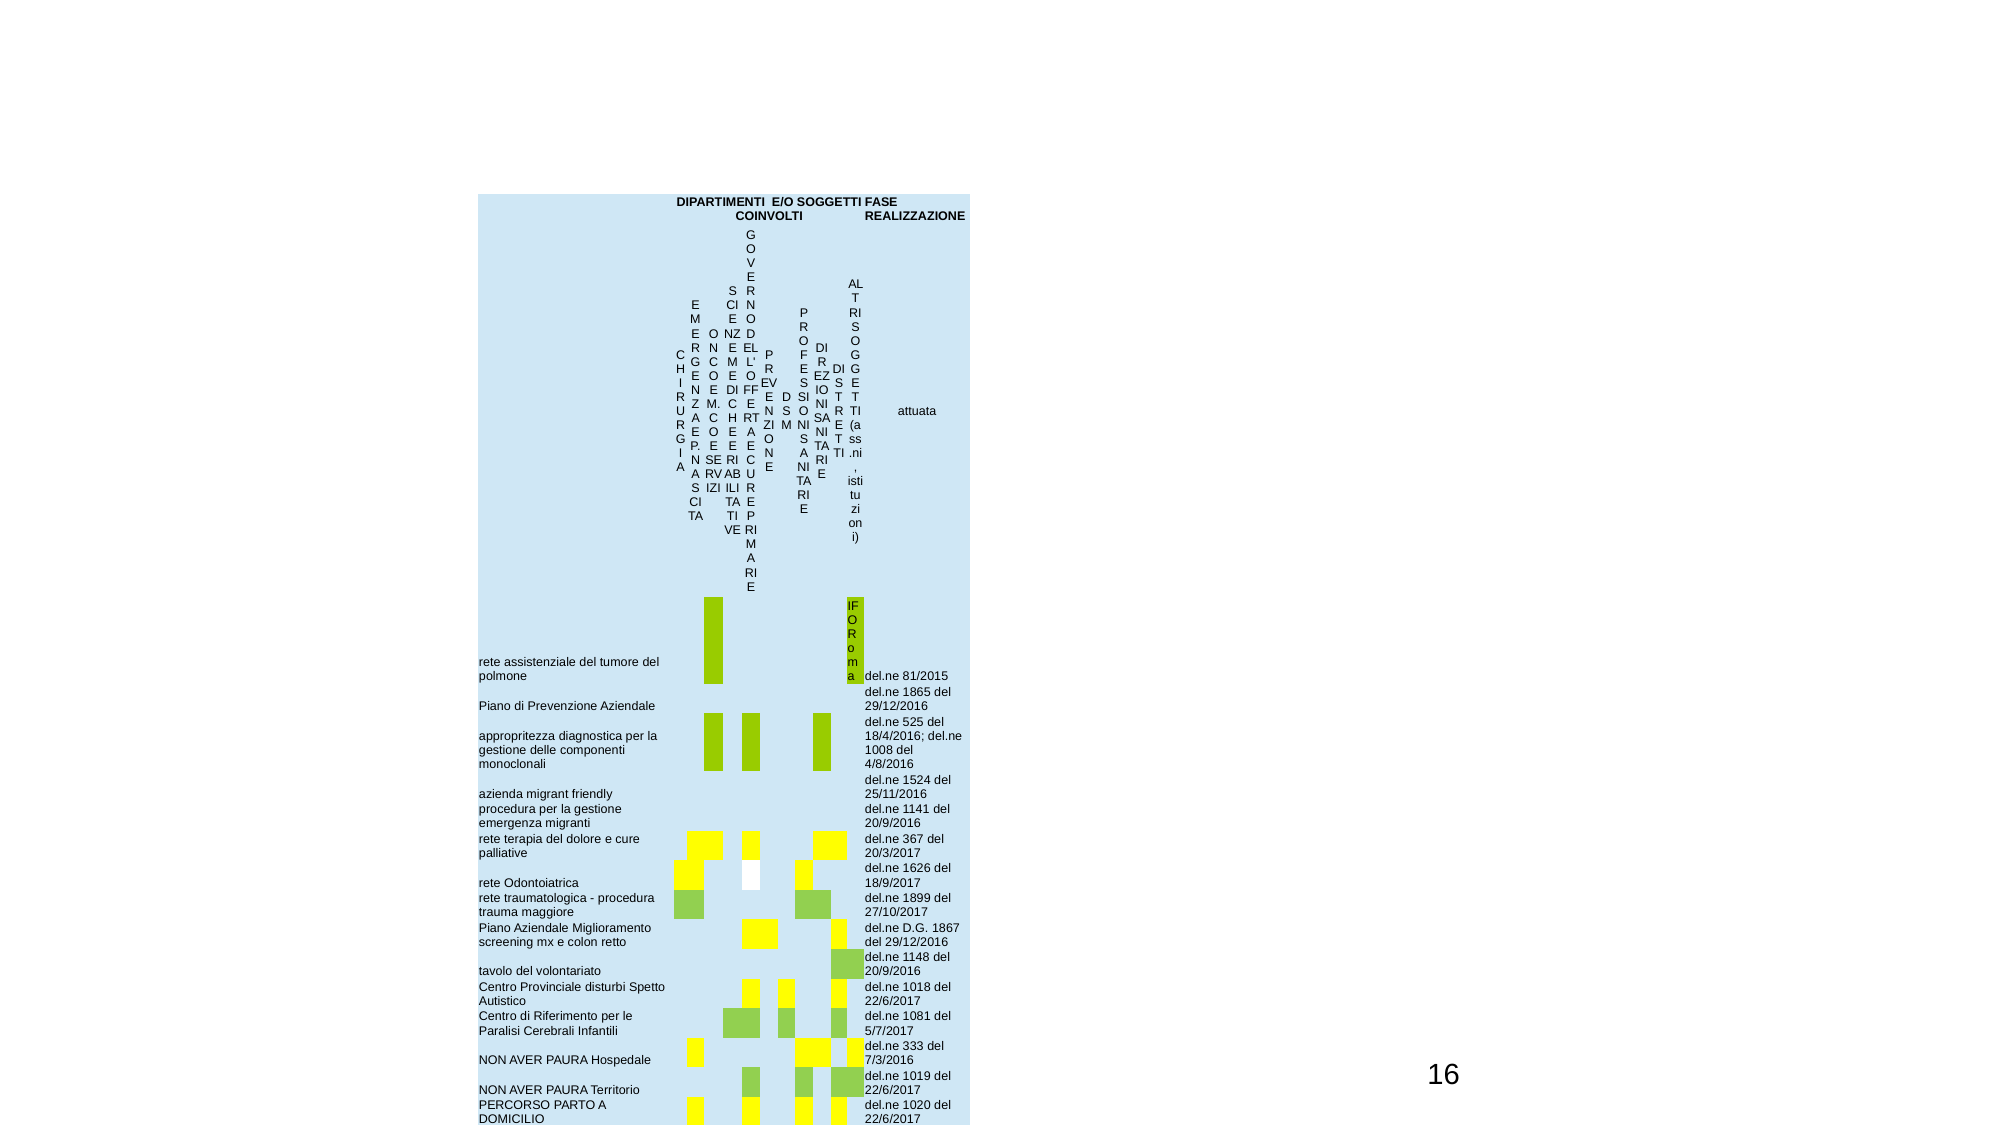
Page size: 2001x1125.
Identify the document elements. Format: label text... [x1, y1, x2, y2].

table_cell del.ne 525 del 18/4/2016; del.ne 1008 del 4/8/2016 [864, 713, 970, 771]
table_cell Piano Aziendale Miglioramento screening mx e colon retto [478, 919, 674, 949]
table_cell [478, 224, 674, 597]
table_cell [674, 801, 687, 831]
table_cell [831, 1008, 847, 1038]
table_cell [831, 597, 847, 684]
table_cell EMERGENZA E P.NASCITA [687, 224, 704, 597]
table_cell [687, 860, 704, 890]
table_cell [723, 890, 742, 919]
table_cell [847, 684, 864, 713]
table_cell [742, 831, 760, 860]
table_cell [704, 597, 723, 684]
table_cell [760, 684, 778, 713]
table_cell [831, 919, 847, 949]
table_cell [674, 979, 687, 1008]
table_cell [687, 949, 704, 979]
table_cell [760, 831, 778, 860]
table_cell del.ne 81/2015 [864, 597, 970, 684]
table_cell [723, 979, 742, 1008]
table_cell [760, 771, 778, 801]
table_cell [723, 831, 742, 860]
table_cell [687, 919, 704, 949]
table_cell del.ne 1081 del 5/7/2017 [864, 1008, 970, 1038]
table_cell [831, 801, 847, 831]
table_cell [778, 919, 795, 949]
table_cell [847, 831, 864, 860]
table_cell [795, 597, 813, 684]
table_cell [831, 1038, 847, 1067]
table_cell [813, 1008, 831, 1038]
table_cell rete terapia del dolore e cure palliative [478, 831, 674, 860]
table_cell [813, 771, 831, 801]
table_cell [723, 949, 742, 979]
table_cell NON AVER PAURA Territorio [478, 1067, 674, 1097]
table_cell [847, 771, 864, 801]
table_cell [795, 684, 813, 713]
table_cell [723, 1038, 742, 1067]
table_cell [742, 771, 760, 801]
table_cell [831, 831, 847, 860]
table_cell [704, 684, 723, 713]
table_cell PREVENZIONE [760, 224, 778, 597]
table_cell [723, 919, 742, 949]
table_cell IFO Roma [847, 597, 864, 684]
table_cell [813, 919, 831, 949]
table_cell SCIENZE MEDICHE E RIABILITATIVE [723, 224, 742, 597]
table_cell [704, 890, 723, 919]
table_cell del.ne 1020 del 22/6/2017 [864, 1097, 970, 1125]
table_cell [795, 1097, 813, 1125]
table_cell GOVERNO DELL'OFFERTA E CURE PRIMARIE [742, 224, 760, 597]
table_cell [847, 801, 864, 831]
table_cell [687, 771, 704, 801]
table_cell [813, 1067, 831, 1097]
table_cell [778, 860, 795, 890]
table_cell [795, 979, 813, 1008]
table_cell [778, 801, 795, 831]
table_cell CHIRURGIA [674, 224, 687, 597]
table_cell [760, 713, 778, 771]
table_cell [813, 597, 831, 684]
table_cell rete assistenziale del tumore del polmone [478, 597, 674, 684]
table_cell [831, 860, 847, 890]
table_cell [742, 1097, 760, 1125]
table_cell [831, 713, 847, 771]
table_cell [760, 597, 778, 684]
table_cell azienda migrant friendly [478, 771, 674, 801]
table_cell [704, 801, 723, 831]
table_cell [847, 890, 864, 919]
table_cell ONCOEM.CO E SERVIZI [704, 224, 723, 597]
table_cell [760, 1008, 778, 1038]
table_cell [813, 979, 831, 1008]
table_cell [674, 1008, 687, 1038]
table_cell [704, 949, 723, 979]
table_cell [847, 860, 864, 890]
table_cell [831, 1097, 847, 1125]
table_cell [674, 890, 687, 919]
table_cell [723, 713, 742, 771]
table_cell del.ne 1626 del 18/9/2017 [864, 860, 970, 890]
table_cell [687, 684, 704, 713]
table_cell [760, 949, 778, 979]
table_cell [674, 860, 687, 890]
table_cell [687, 1097, 704, 1125]
table_cell [847, 1008, 864, 1038]
table_cell del.ne 1018 del 22/6/2017 [864, 979, 970, 1008]
table_cell [831, 771, 847, 801]
table_cell [704, 979, 723, 1008]
table_cell [795, 1008, 813, 1038]
table_cell [704, 771, 723, 801]
table_cell [847, 713, 864, 771]
table_cell [723, 1097, 742, 1125]
table_cell [813, 890, 831, 919]
table_cell [795, 1067, 813, 1097]
table_cell [674, 1067, 687, 1097]
table_header DIPARTIMENTI E/O SOGGETTI COINVOLTI [674, 194, 864, 224]
table_cell [704, 1097, 723, 1125]
table_cell [813, 949, 831, 979]
table_cell [778, 1038, 795, 1067]
table_cell rete Odontoiatrica [478, 860, 674, 890]
table_cell [723, 1067, 742, 1097]
table_cell [674, 949, 687, 979]
table_cell [847, 1038, 864, 1067]
table_cell [760, 1067, 778, 1097]
slide_number <numero> [1412, 1042, 1863, 1103]
table_cell [813, 801, 831, 831]
table_cell [687, 1038, 704, 1067]
table_cell [760, 801, 778, 831]
table_cell [723, 684, 742, 713]
table_cell [778, 831, 795, 860]
table_cell Centro di Riferimento per le Paralisi Cerebrali Infantili [478, 1008, 674, 1038]
table_cell del.ne 1141 del 20/9/2016 [864, 801, 970, 831]
table_cell [704, 1067, 723, 1097]
table_cell [795, 890, 813, 919]
table_cell tavolo del volontariato [478, 949, 674, 979]
table_cell [795, 771, 813, 801]
table_cell [847, 1097, 864, 1125]
table_cell [723, 597, 742, 684]
table_cell [778, 1067, 795, 1097]
table_cell [674, 771, 687, 801]
table_cell [742, 919, 760, 949]
table_header FASE REALIZZAZIONE [864, 194, 970, 224]
table_cell [674, 713, 687, 771]
table_cell [687, 801, 704, 831]
table_cell [813, 1097, 831, 1125]
table_cell [795, 919, 813, 949]
table_header [478, 194, 674, 224]
table_cell [847, 919, 864, 949]
table_cell [742, 1067, 760, 1097]
table_cell DIREZIONI SANITARIE [813, 224, 831, 597]
table_cell PERCORSO PARTO A DOMICILIO [478, 1097, 674, 1125]
table_cell [831, 1067, 847, 1097]
table_cell [687, 890, 704, 919]
table_cell [674, 1097, 687, 1125]
table_cell [778, 713, 795, 771]
table_cell [674, 684, 687, 713]
table_cell rete traumatologica - procedura trauma maggiore [478, 890, 674, 919]
table_cell [760, 890, 778, 919]
table_cell [795, 949, 813, 979]
table_cell [704, 1038, 723, 1067]
table_cell [687, 1008, 704, 1038]
table_cell [687, 713, 704, 771]
table_cell [674, 831, 687, 860]
table_cell [742, 1038, 760, 1067]
table_cell [760, 860, 778, 890]
table_cell [704, 919, 723, 949]
table_cell del.ne 1899 del 27/10/2017 [864, 890, 970, 919]
table_cell [847, 949, 864, 979]
table_cell [831, 890, 847, 919]
table_cell [813, 860, 831, 890]
table_cell [704, 1008, 723, 1038]
table_cell [795, 713, 813, 771]
table_cell del.ne 367 del 20/3/2017 [864, 831, 970, 860]
table_cell [742, 684, 760, 713]
table_cell [813, 1038, 831, 1067]
table_cell [704, 713, 723, 771]
table_cell [723, 771, 742, 801]
table_cell [760, 979, 778, 1008]
table_cell DSM [778, 224, 795, 597]
table_cell del.ne 1148 del 20/9/2016 [864, 949, 970, 979]
table_cell [760, 919, 778, 949]
table_cell [760, 1038, 778, 1067]
table_cell [778, 771, 795, 801]
table_cell [742, 949, 760, 979]
table_cell [795, 860, 813, 890]
table_cell [687, 831, 704, 860]
table_cell [778, 597, 795, 684]
table_cell del.ne 1019 del 22/6/2017 [864, 1067, 970, 1097]
table_cell [778, 890, 795, 919]
table_cell [831, 684, 847, 713]
table_cell DISTRETTI [831, 224, 847, 597]
table_cell appropritezza diagnostica per la gestione delle componenti monoclonali [478, 713, 674, 771]
table_cell [674, 1038, 687, 1067]
table_cell del.ne 1524 del 25/11/2016 [864, 771, 970, 801]
table_cell [687, 1067, 704, 1097]
table_cell [847, 1067, 864, 1097]
table_cell Centro Provinciale disturbi Spetto Autistico [478, 979, 674, 1008]
table_cell [742, 713, 760, 771]
table_cell procedura per la gestione emergenza migranti [478, 801, 674, 831]
table_cell [742, 979, 760, 1008]
table_cell [704, 860, 723, 890]
table_cell del.ne 1865 del 29/12/2016 [864, 684, 970, 713]
table_cell ALTRI SOGGETTI (ass.ni, istituzioni) [847, 224, 864, 597]
table_cell [813, 684, 831, 713]
table_cell [778, 684, 795, 713]
table_cell [813, 831, 831, 860]
table_cell [831, 979, 847, 1008]
table_cell [687, 979, 704, 1008]
table_cell [760, 1097, 778, 1125]
table_cell [831, 949, 847, 979]
table_cell [742, 801, 760, 831]
table_cell [742, 890, 760, 919]
table_cell [704, 831, 723, 860]
table_cell [778, 949, 795, 979]
table_cell Piano di Prevenzione Aziendale [478, 684, 674, 713]
table_cell [687, 597, 704, 684]
table_cell del.ne 333 del 7/3/2016 [864, 1038, 970, 1067]
table_cell [723, 860, 742, 890]
table_cell [778, 1097, 795, 1125]
table_cell [795, 831, 813, 860]
table_cell PROFESSIONI SANITARIE [795, 224, 813, 597]
table_cell attuata [864, 224, 970, 597]
table_cell [778, 979, 795, 1008]
table_cell [723, 801, 742, 831]
table_cell [813, 713, 831, 771]
table_cell [742, 1008, 760, 1038]
table_cell NON AVER PAURA Hospedale [478, 1038, 674, 1067]
table_cell [674, 919, 687, 949]
table_cell [795, 801, 813, 831]
table_cell [742, 597, 760, 684]
table_cell [723, 1008, 742, 1038]
table_cell [742, 860, 760, 890]
table_cell [795, 1038, 813, 1067]
table_cell [674, 597, 687, 684]
table_cell [778, 1008, 795, 1038]
table_cell [847, 979, 864, 1008]
table_cell del.ne D.G. 1867 del 29/12/2016 [864, 919, 970, 949]
